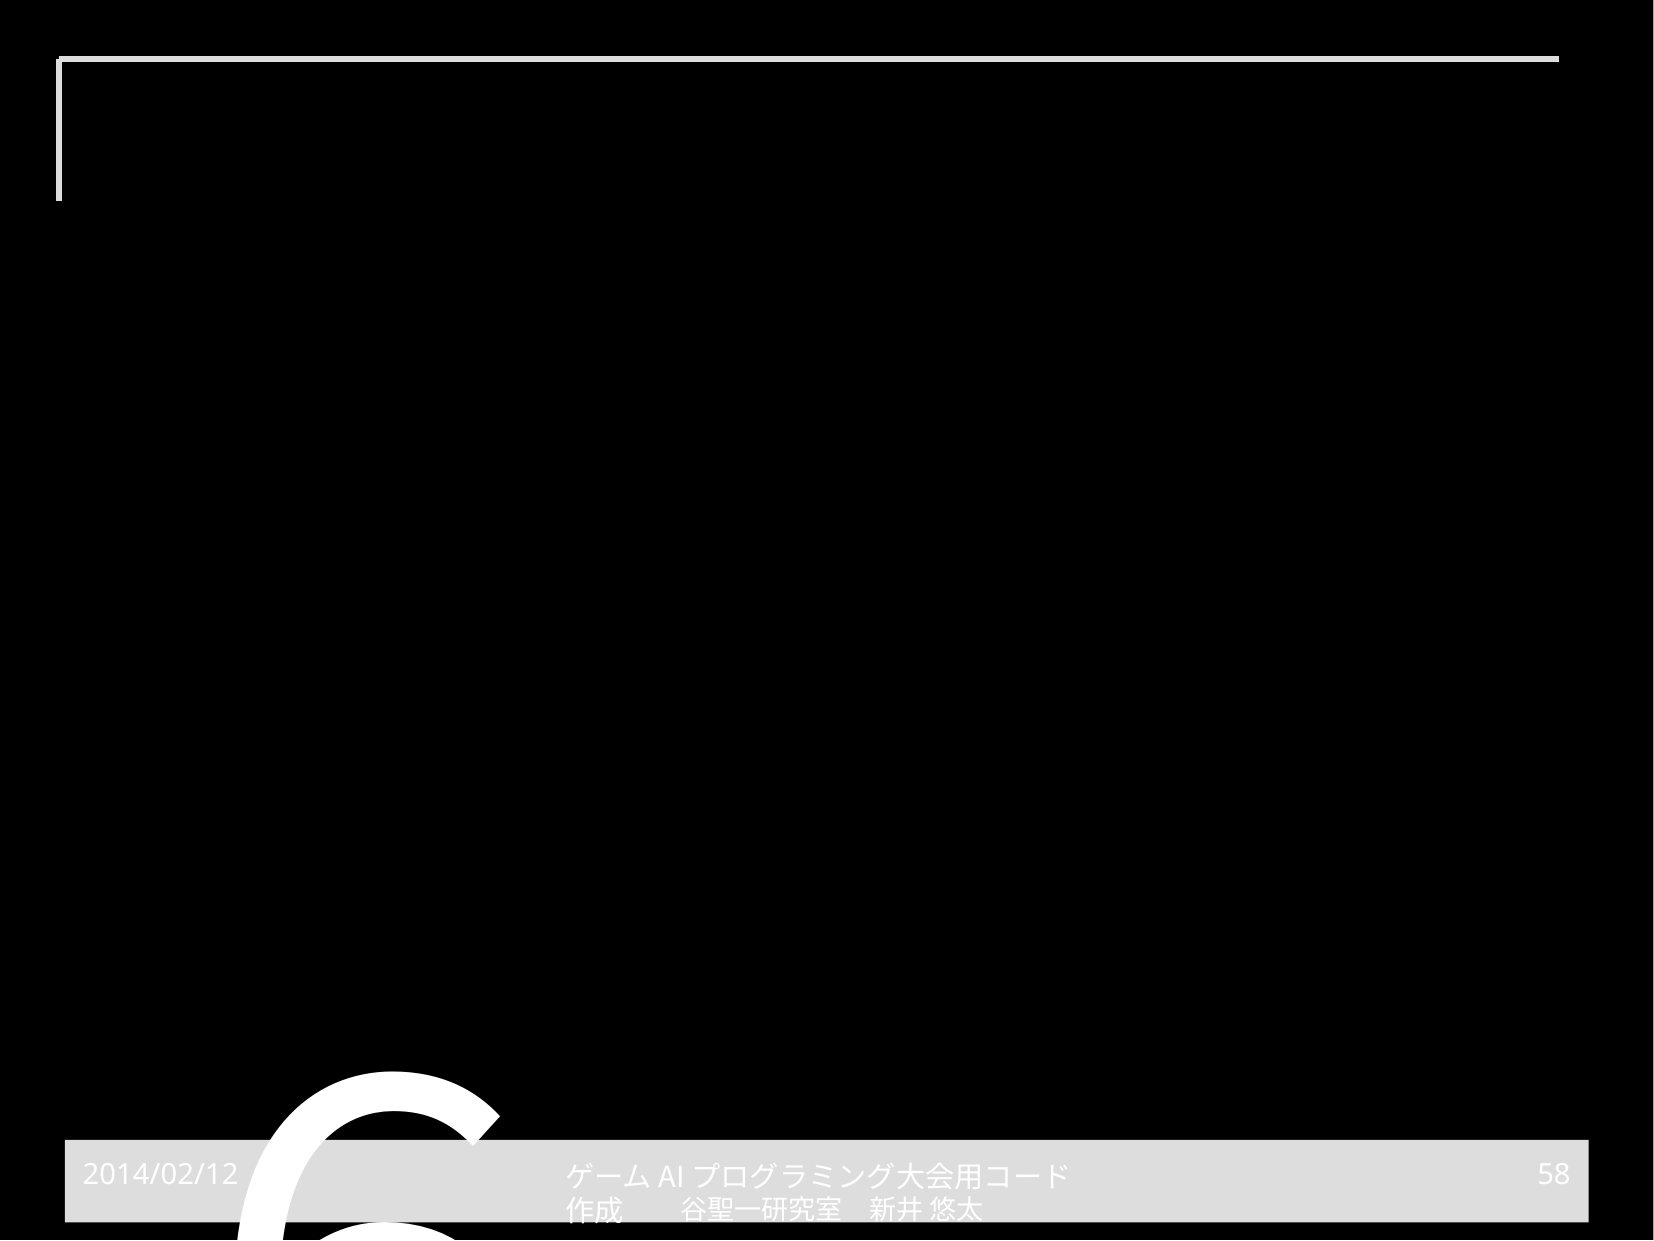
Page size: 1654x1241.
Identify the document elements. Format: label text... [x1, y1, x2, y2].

text_box 世界 ６ [94, 94, 1565, 1151]
